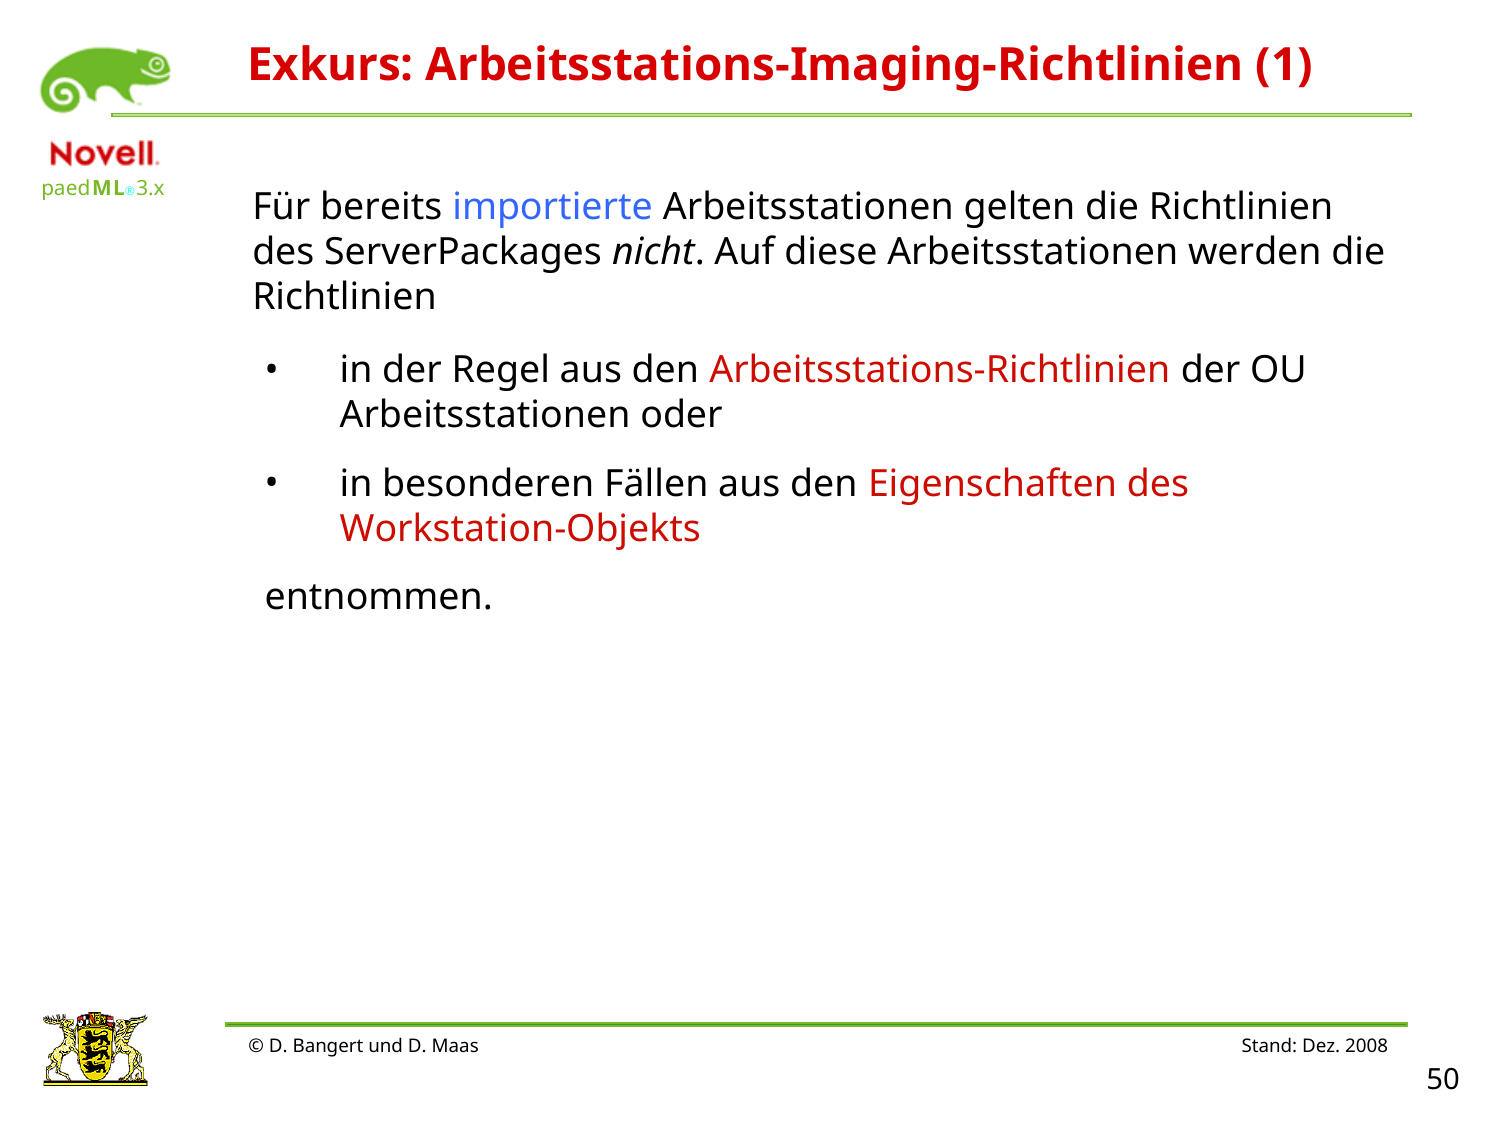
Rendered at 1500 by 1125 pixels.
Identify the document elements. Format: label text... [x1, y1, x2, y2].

picture [41, 1011, 148, 1088]
title Exkurs: Arbeitsstations-Imaging-Richtlinien (1)‏ [232, 12, 1388, 113]
text_box in der Regel aus den Arbeitsstations-Richtlinien der OU Arbeitsstationen oder in besonderen Fällen aus den Eigenschaften des Workstation-Objekts entnommen. [249, 337, 1426, 625]
picture [26, 30, 184, 188]
text_box Für bereits importierte Arbeitsstationen gelten die Richtlinien des ServerPackages nicht. Auf diese Arbeitsstationen werden die Richtlinien [237, 174, 1413, 326]
